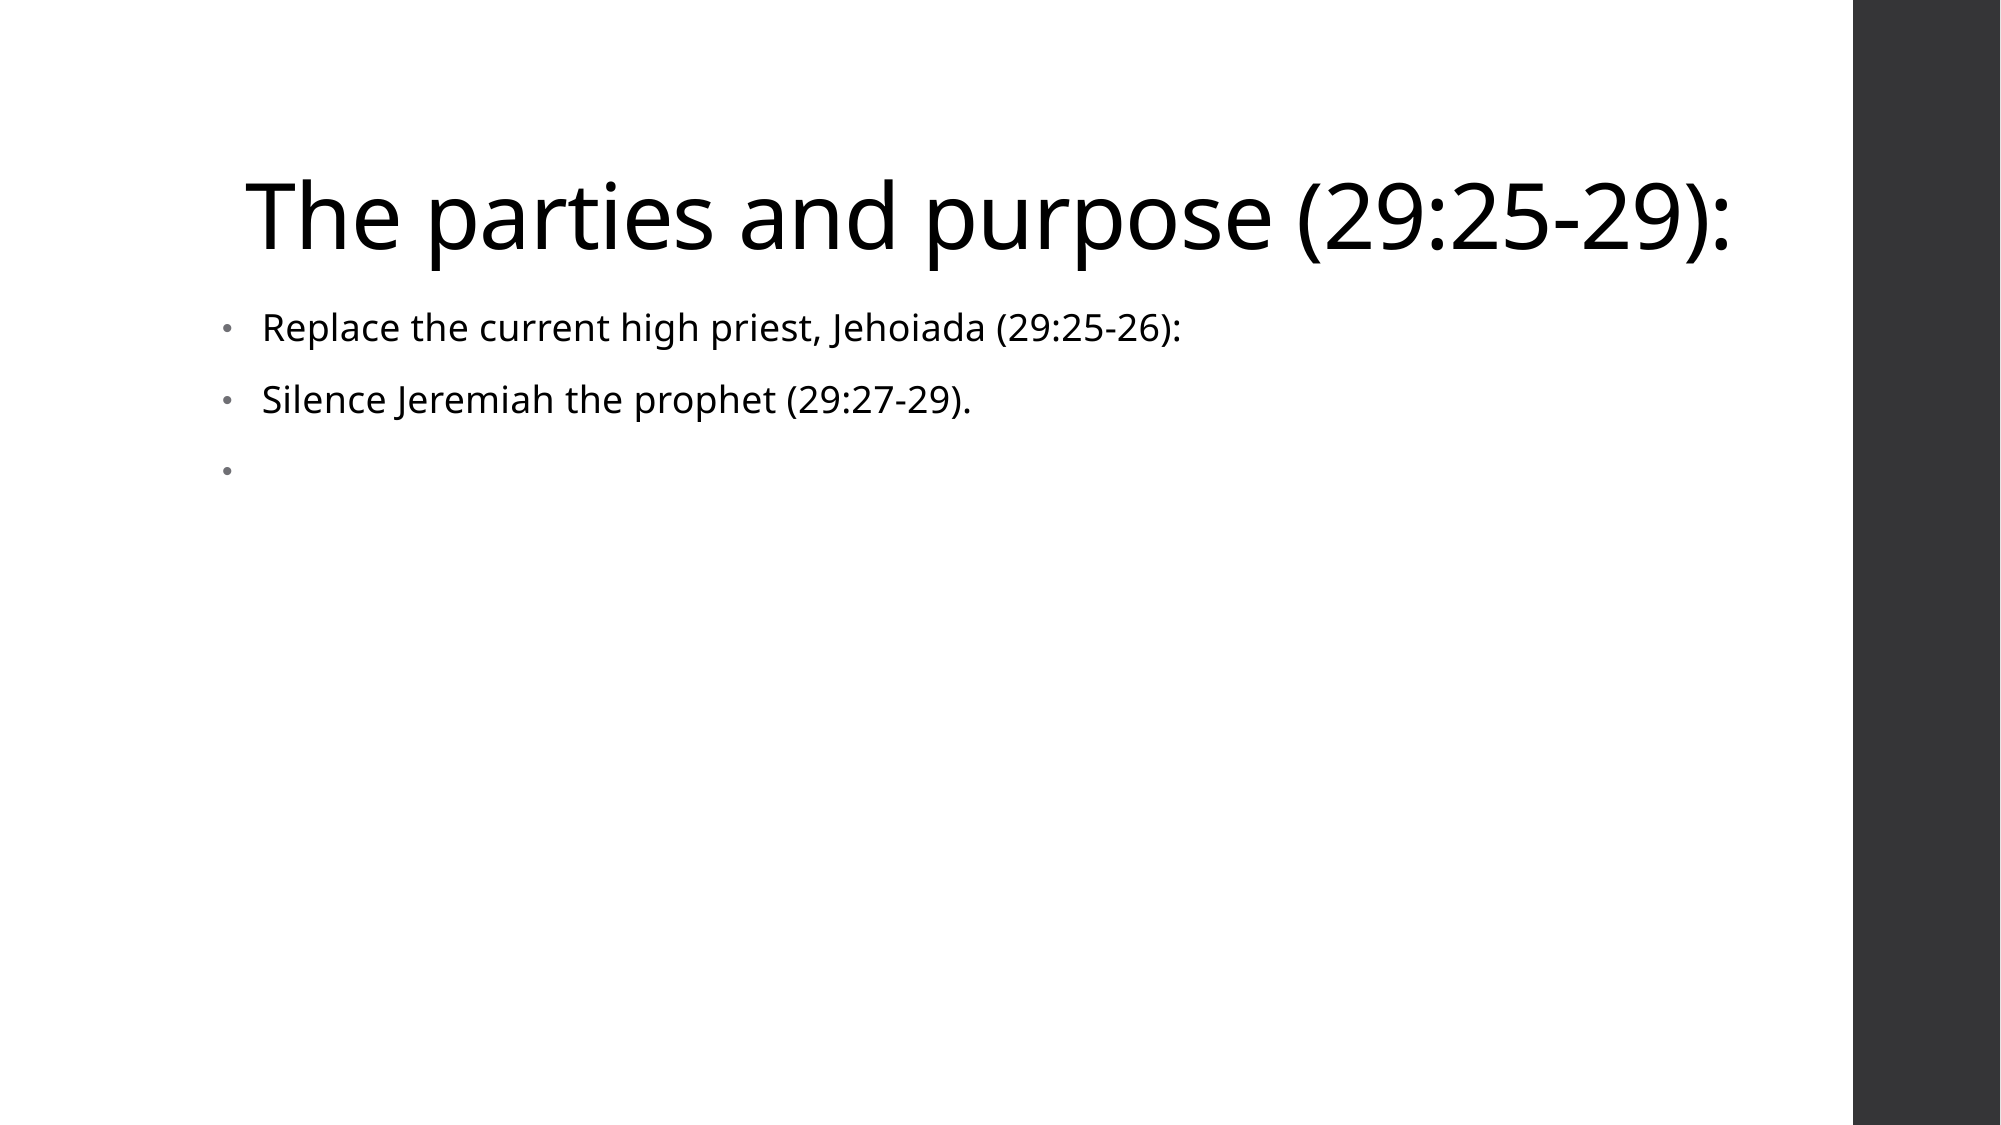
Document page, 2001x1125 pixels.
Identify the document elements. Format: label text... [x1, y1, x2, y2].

list Replace the current high priest, Jehoiada (29:25-26): Silence Jeremiah the prophet (29:27-29). [206, 299, 1617, 1014]
title The parties and purpose (29:25-29): [206, 60, 1797, 278]
